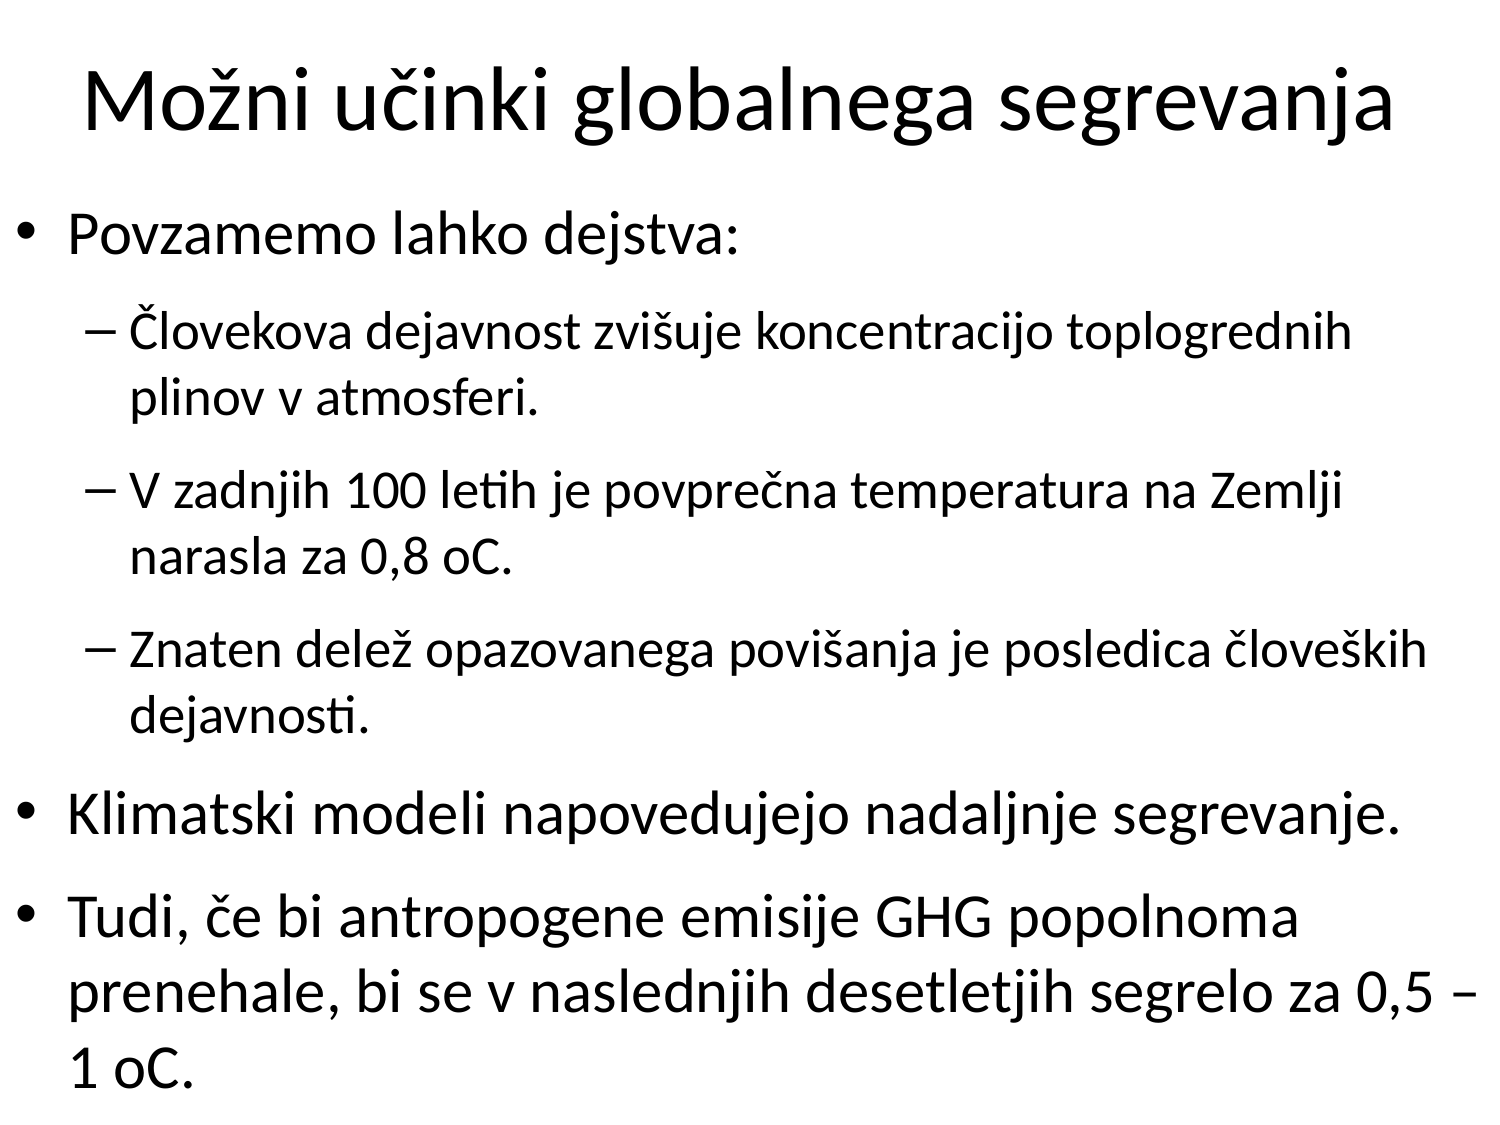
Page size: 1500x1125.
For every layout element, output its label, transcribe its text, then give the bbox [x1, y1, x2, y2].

title Možni učinki globalnega segrevanja [64, 0, 1415, 184]
list Povzamemo lahko dejstva: Človekova dejavnost zvišuje koncentracijo toplogrednih plinov v atmosferi. V zadnjih 100 letih je povprečna temperatura na Zemlji narasla za 0,8 oC. Znaten delež opazovanega povišanja je posledica človeških dejavnosti. Klimatski modeli napovedujejo nadaljnje segrevanje. Tudi, če bi antropogene emisije GHG popolnoma prenehale, bi se v naslednjih desetletjih segrelo za 0,5 – 1 oC. [0, 184, 1500, 1125]
